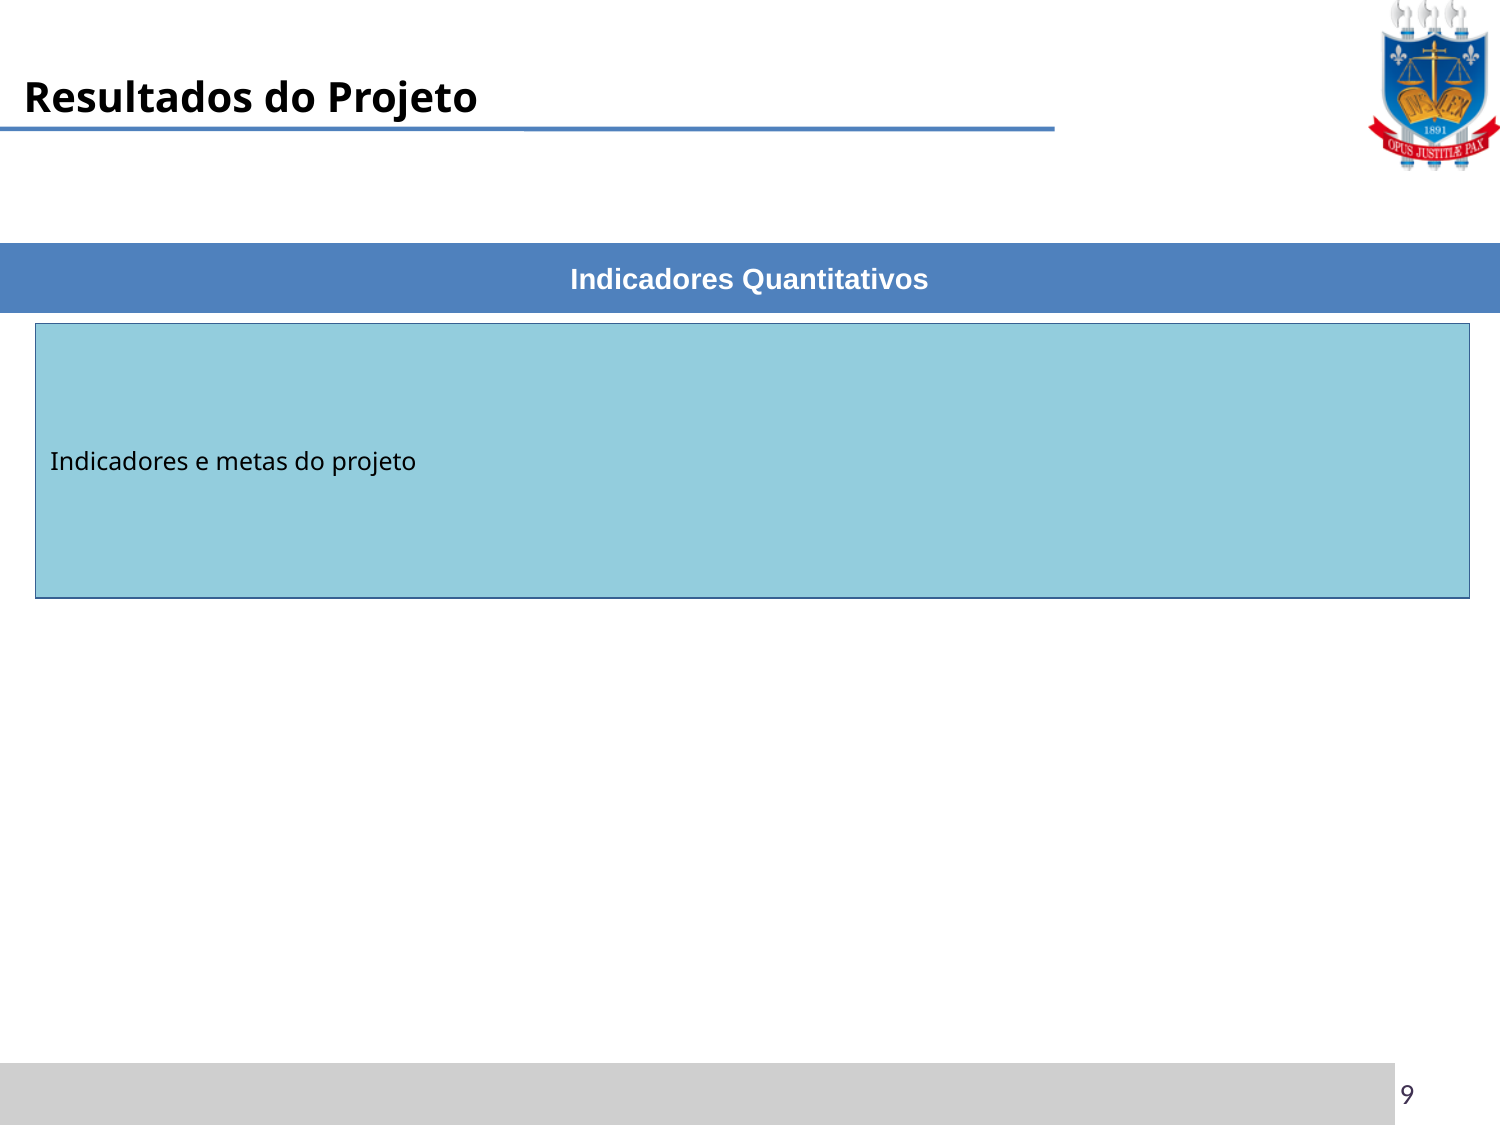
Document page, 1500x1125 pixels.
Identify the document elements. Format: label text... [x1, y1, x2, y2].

picture [1368, 0, 1500, 171]
text_box Indicadores e metas do projeto [35, 324, 1469, 598]
text_box Indicadores Quantitativos [0, 243, 1500, 313]
text_box Resultados do Projeto [23, 70, 452, 121]
